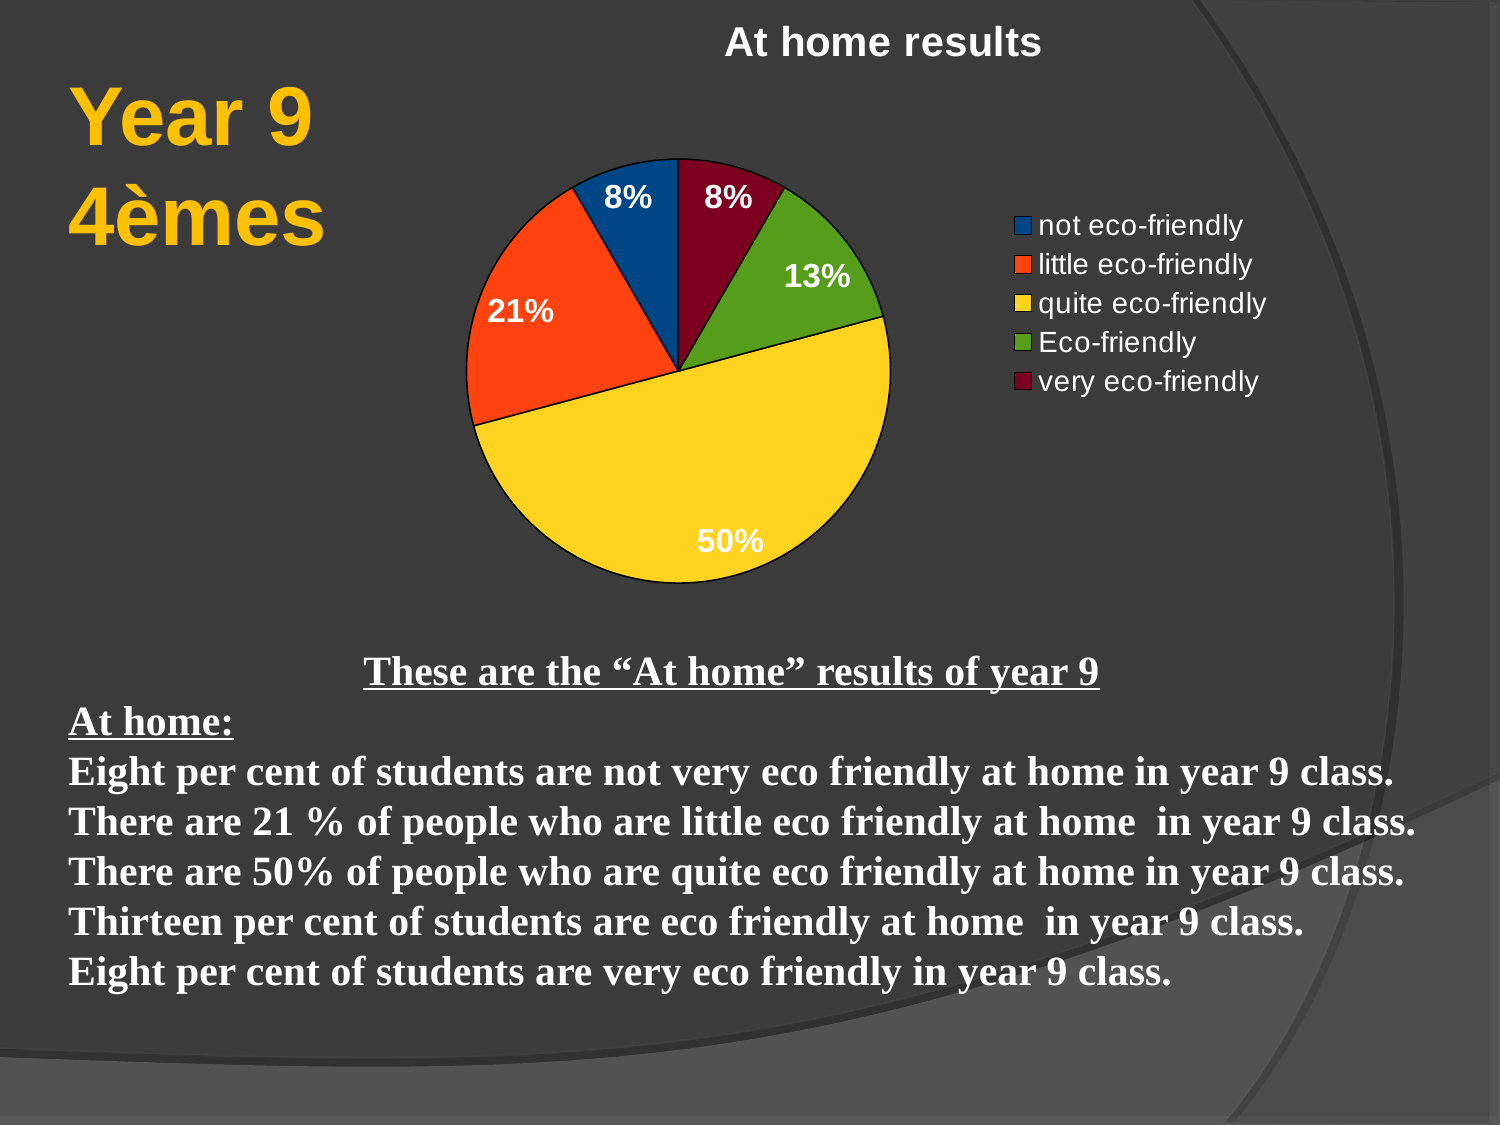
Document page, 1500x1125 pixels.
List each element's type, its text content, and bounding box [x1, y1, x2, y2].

text_box Year 9 4èmes [53, 55, 324, 270]
chart [324, 0, 1341, 586]
text_box These are the “At home” results of year 9 At home: Eight per cent of students are not very eco friendly at home in year 9 class. There are 21 % of people who are little eco friendly at home in year 9 class. There are 50% of people who are quite eco friendly at home in year 9 class. Thirteen per cent of students are eco friendly at home in year 9 class. Eight per cent of students are very eco friendly in year 9 class. [53, 586, 1459, 1001]
